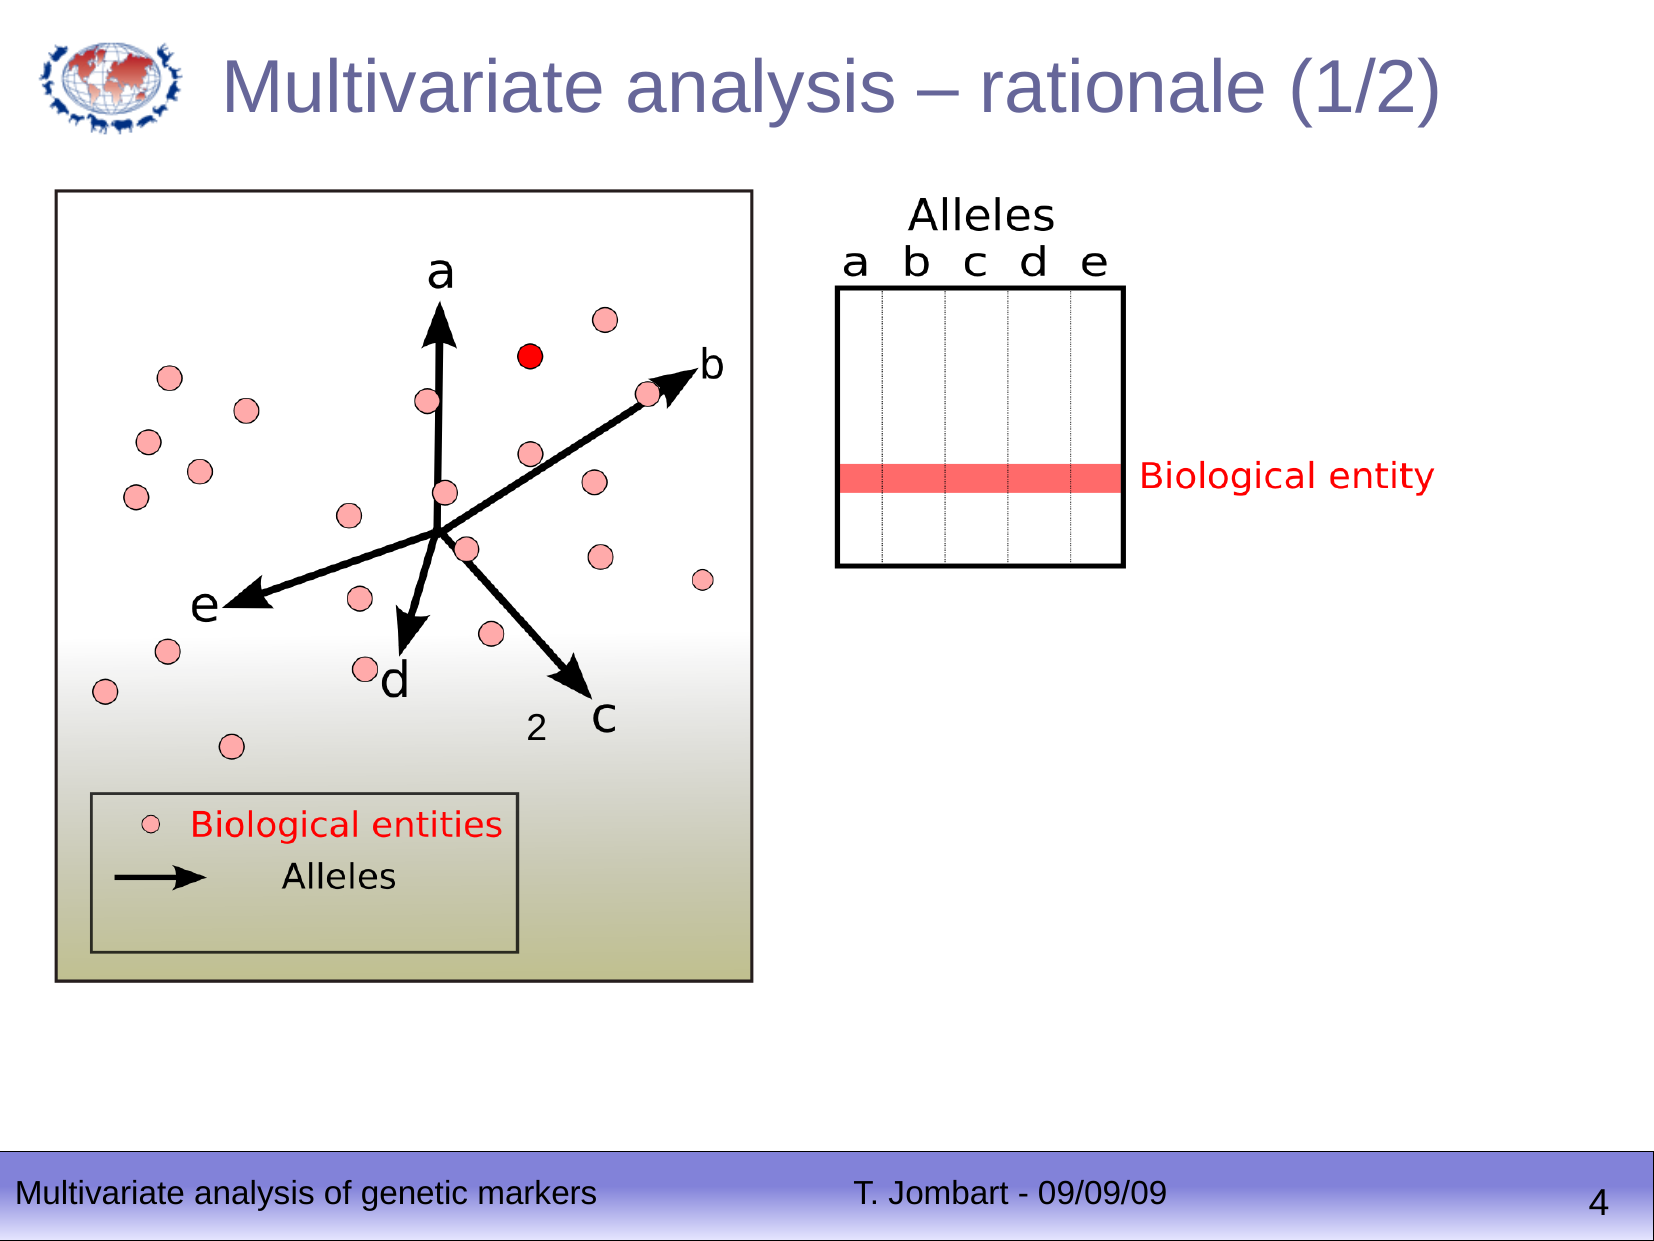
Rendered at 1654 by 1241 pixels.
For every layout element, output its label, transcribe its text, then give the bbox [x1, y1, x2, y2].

text_box Multivariate analysis of genetic markers [0, 1167, 614, 1220]
text_box Multivariate analysis – rationale (1/2) [206, 37, 1654, 136]
text_box T. Jombart - 09/09/09 [838, 1167, 1202, 1225]
text_box 2 [511, 699, 563, 757]
text_box [0, 1151, 1654, 1241]
picture [41, 177, 1654, 1004]
picture [25, 29, 186, 144]
text_box 4 [1573, 1174, 1625, 1232]
